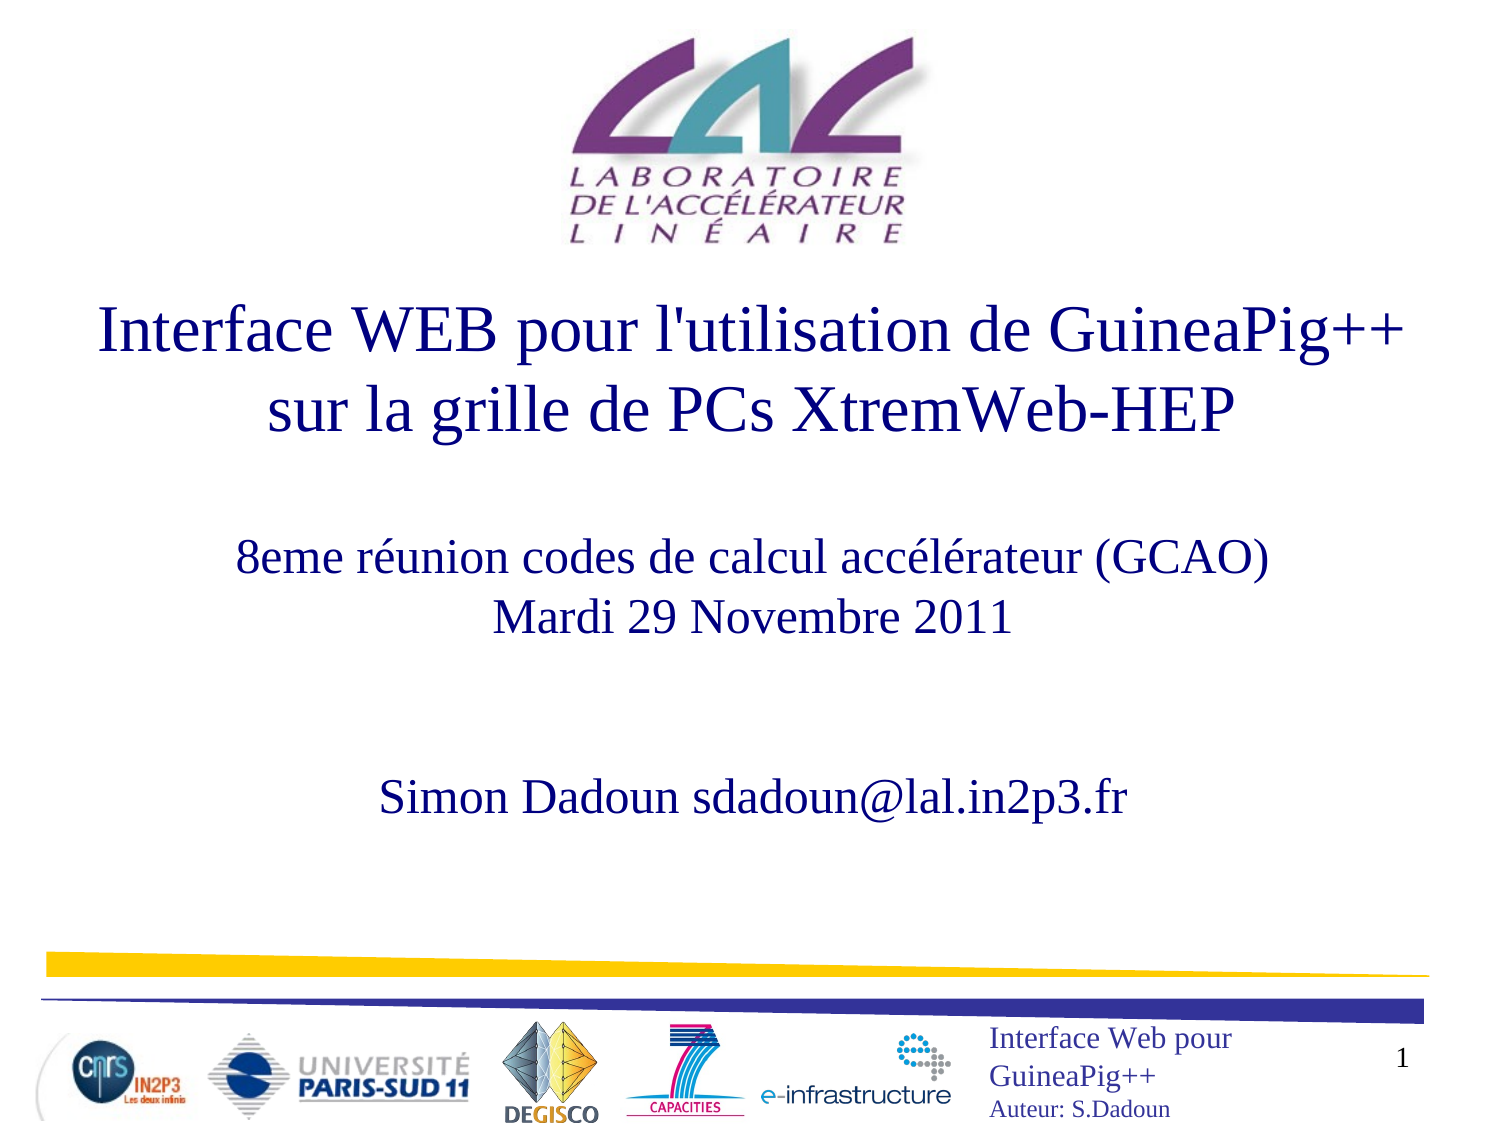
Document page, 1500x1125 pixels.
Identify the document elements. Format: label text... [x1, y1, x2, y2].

picture [561, 29, 939, 250]
picture [902, 1038, 925, 1049]
picture [761, 1033, 951, 1104]
picture [25, 1033, 475, 1121]
text_box 8eme réunion codes de calcul accélérateur (GCAO) Mardi 29 Novembre 2011 Simon Dadoun sdadoun@lal.in2p3.fr [59, 516, 1447, 952]
picture [490, 1018, 609, 1123]
picture [620, 1017, 750, 1124]
text_box Interface WEB pour l'utilisation de GuineaPig++ sur la grille de PCs XtremWeb-HEP [59, 277, 1447, 453]
